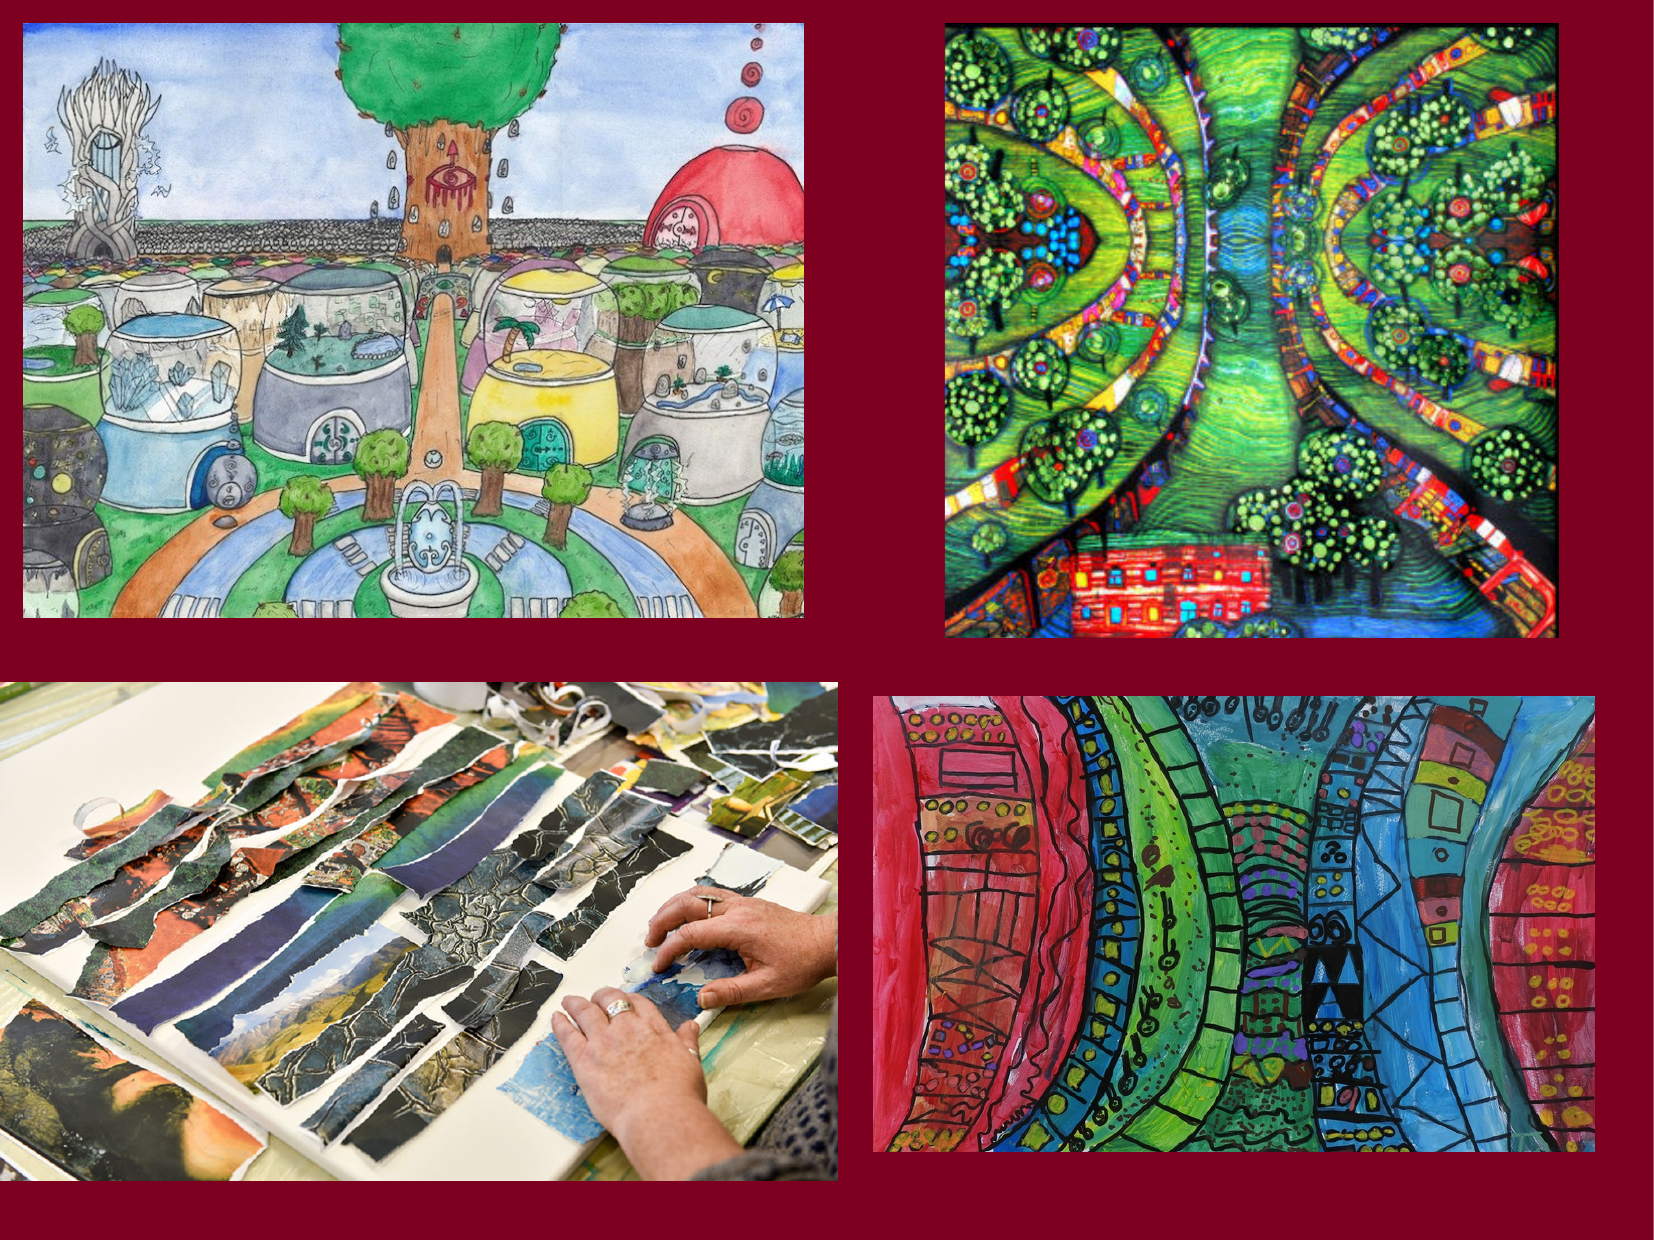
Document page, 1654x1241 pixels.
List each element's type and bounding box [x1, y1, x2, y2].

picture [23, 23, 804, 619]
picture [0, 682, 838, 1182]
picture [944, 23, 1559, 638]
picture [873, 696, 1595, 1152]
